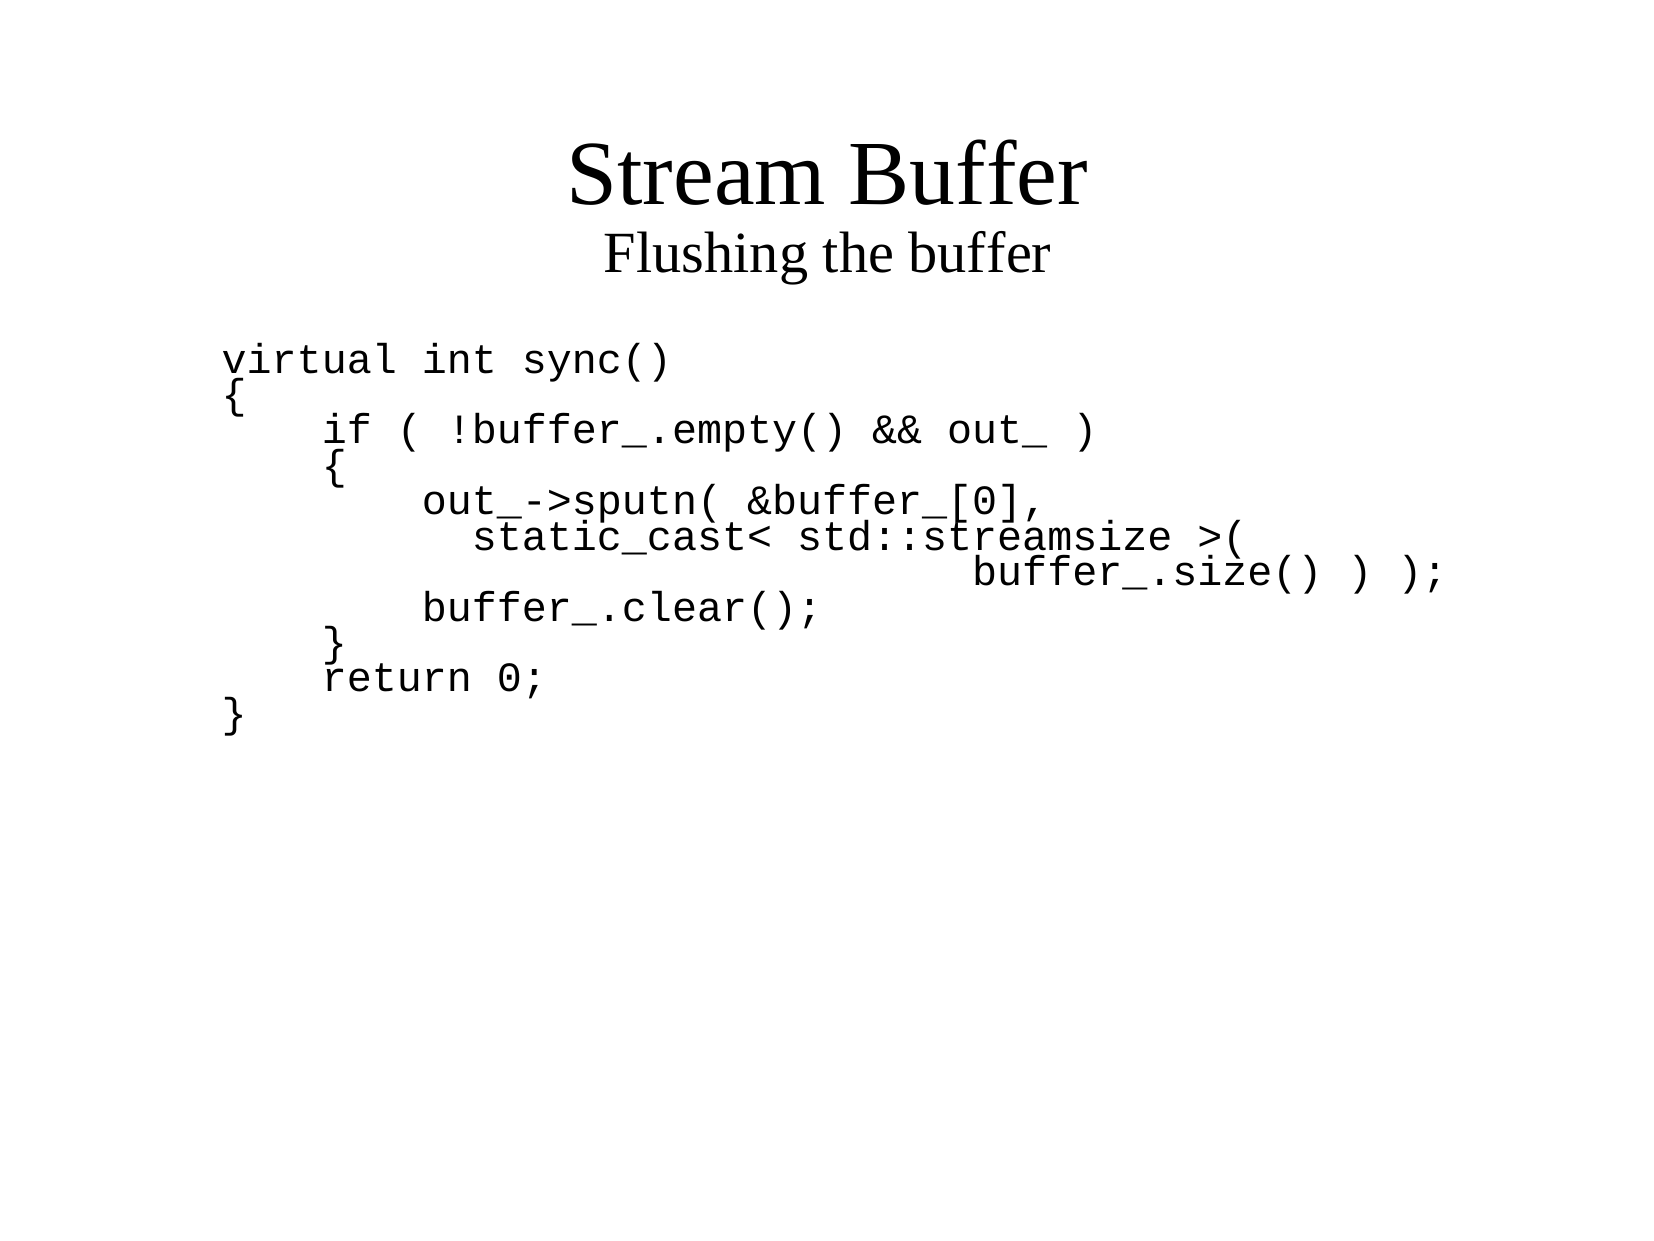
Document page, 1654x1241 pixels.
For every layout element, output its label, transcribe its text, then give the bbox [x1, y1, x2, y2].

list virtual int sync() { if ( !buffer_.empty() && out_ ) { out_->sputn( &buffer_[0], static_cast< std::streamsize >( buffer_.size() ) ); buffer_.clear(); } return 0; } [121, 344, 1534, 1126]
title Stream Buffer Flushing the buffer [121, 102, 1534, 310]
